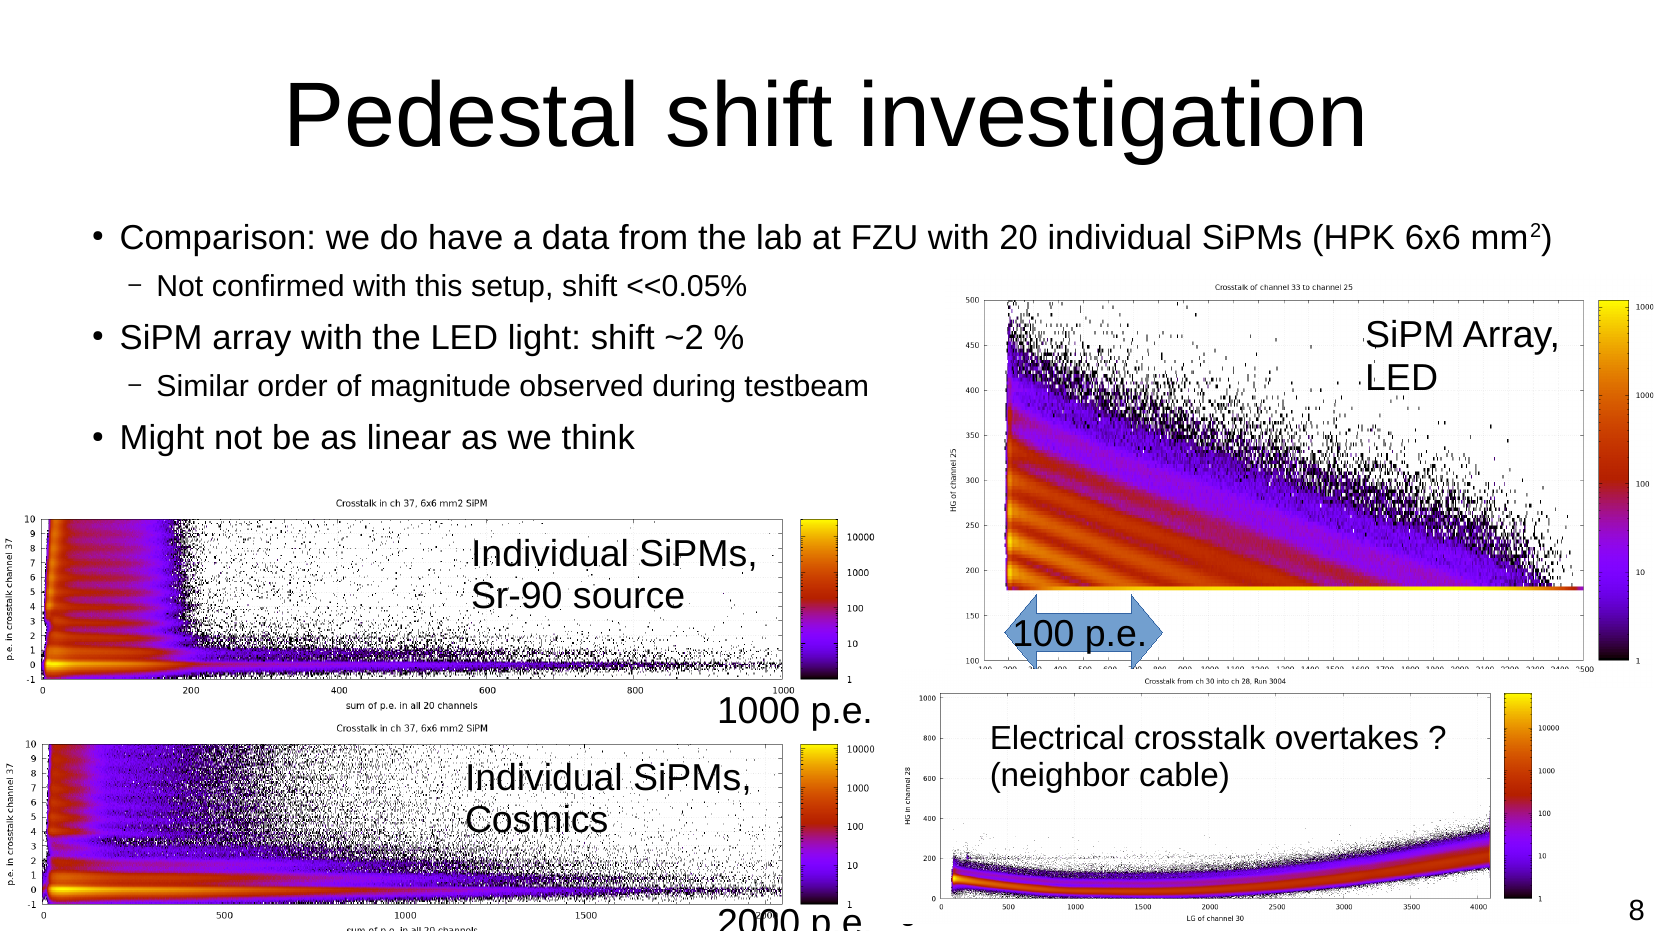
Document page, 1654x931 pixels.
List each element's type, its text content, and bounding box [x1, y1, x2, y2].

text_box [1131, 594, 1139, 604]
text_box [1029, 662, 1037, 669]
picture [0, 274, 1654, 931]
text_box 2000 p.e. [702, 894, 901, 931]
list Comparison: we do have a data from the lab at FZU with 20 individual SiPMs (HPK 6x6 mm2) Not confirmed with this setup, shift <<0.05% SiPM array with the LED light: shift ~2 % Similar order of magnitude observed during testbeam Might not be as linear as we think [82, 217, 1571, 488]
text_box Individual SiPMs, Cosmics [450, 749, 778, 849]
text_box [1131, 662, 1138, 669]
text_box Electrical crosstalk overtakes ? (neighbor cable) [975, 712, 1463, 802]
text_box 1000 p.e. [702, 681, 900, 751]
title Pedestal shift investigation [82, 37, 1571, 193]
text_box SiPM Array, LED [1350, 306, 1576, 406]
text_box 100 p.e. [997, 604, 1163, 662]
text_box [1028, 594, 1037, 604]
text_box Individual SiPMs, Sr-90 source [456, 525, 784, 624]
